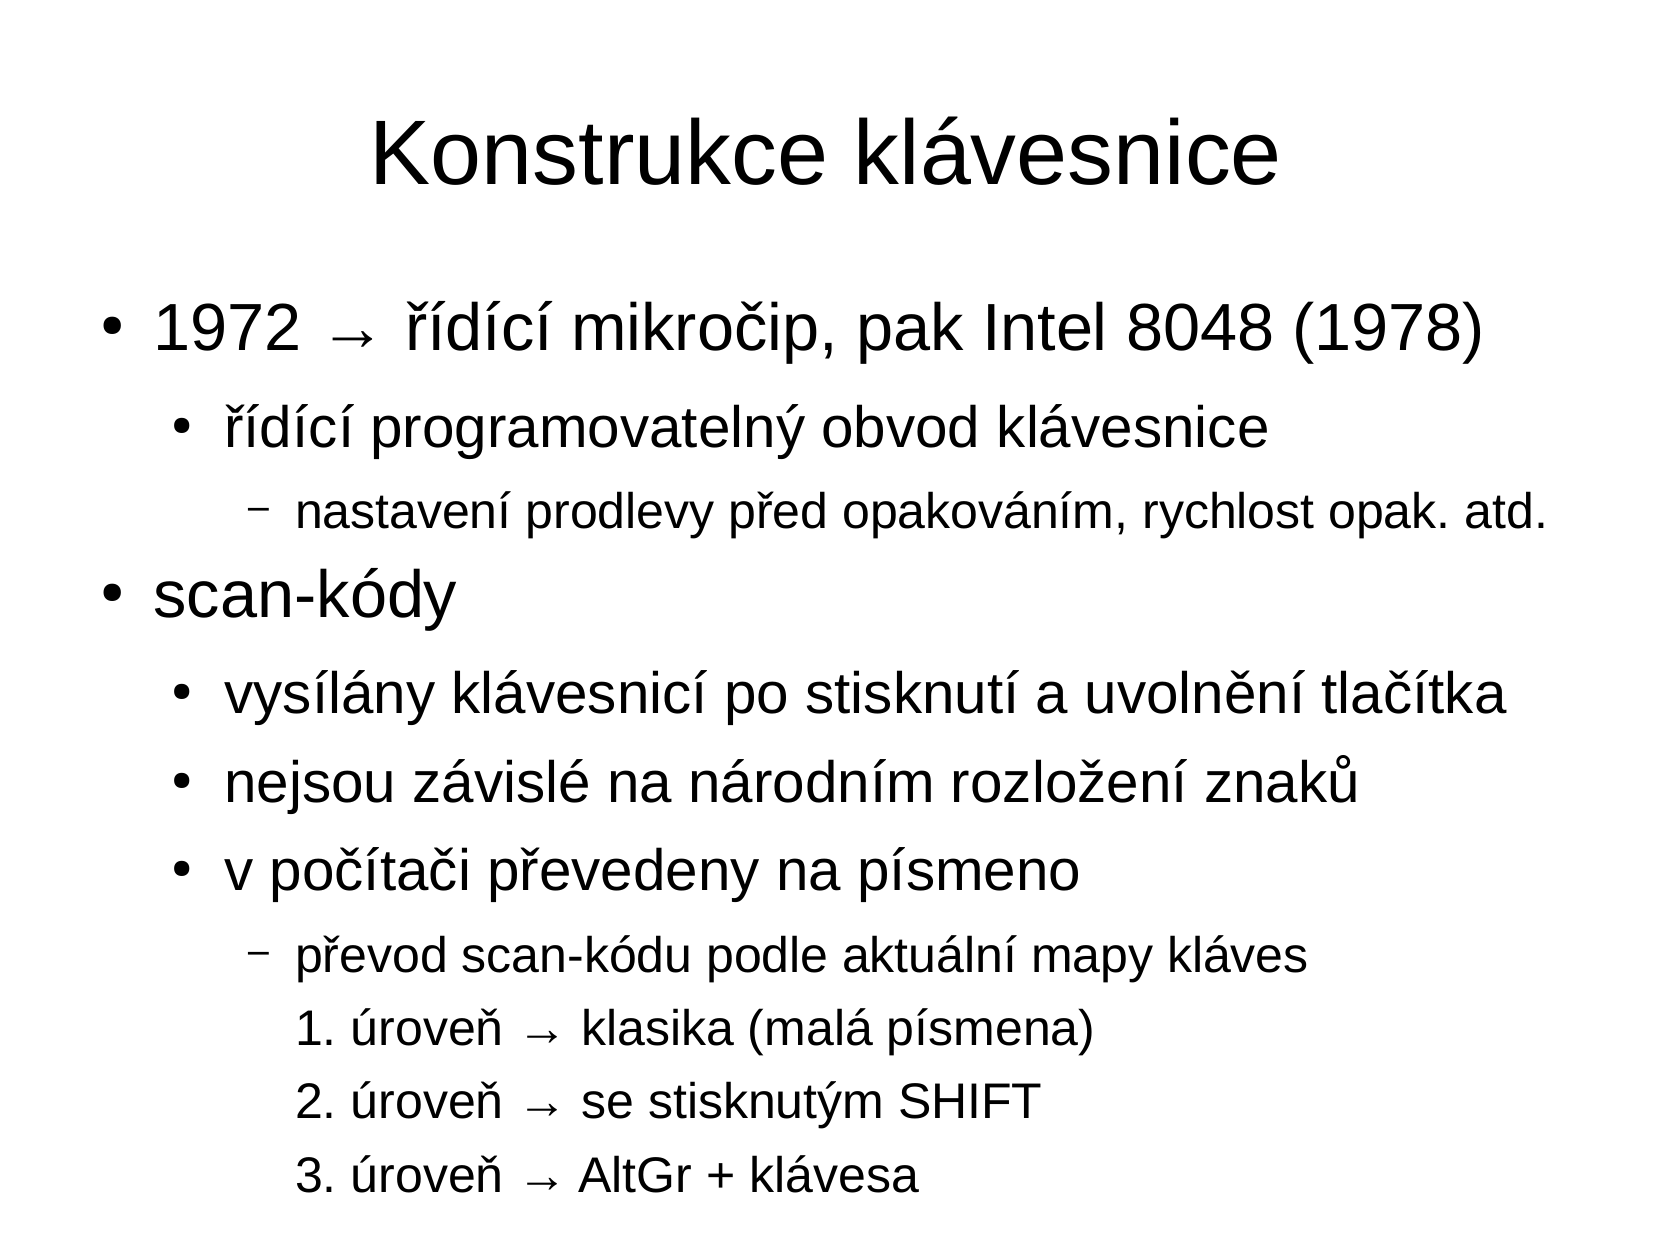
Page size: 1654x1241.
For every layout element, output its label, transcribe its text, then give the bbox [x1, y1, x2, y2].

title Konstrukce klávesnice [82, 49, 1571, 257]
list 1972 → řídící mikročip, pak Intel 8048 (1978) řídící programovatelný obvod klávesnice nastavení prodlevy před opakováním, rychlost opak. atd. scan-kódy vysílány klávesnicí po stisknutí a uvolnění tlačítka nejsou závislé na národním rozložení znaků v počítači převedeny na písmeno převod scan-kódu podle aktuální mapy kláves 1. úroveň → klasika (malá písmena) 2. úroveň → se stisknutým SHIFT 3. úroveň → AltGr + klávesa [82, 290, 1571, 1109]
